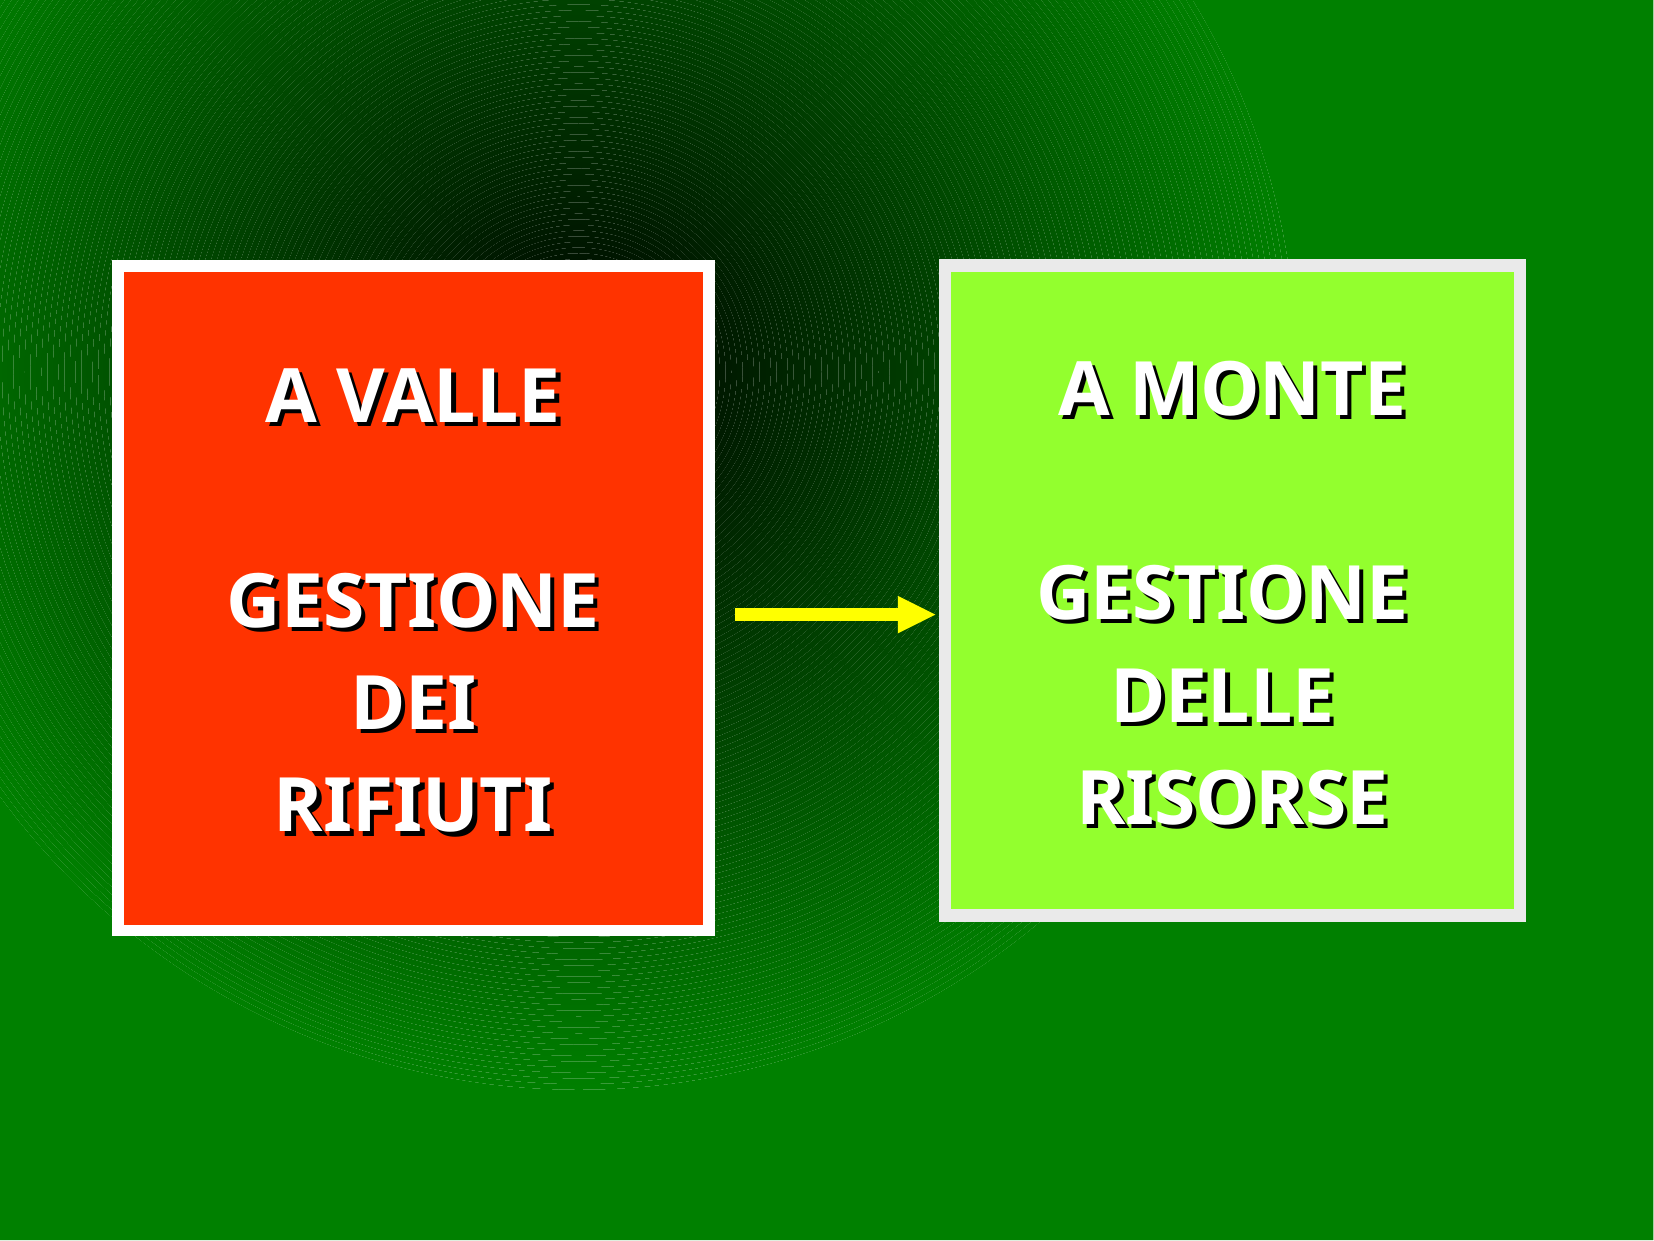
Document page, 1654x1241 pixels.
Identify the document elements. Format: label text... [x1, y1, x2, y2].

text_box A VALLE GESTIONE DEI RIFIUTI [118, 265, 709, 931]
text_box A MONTE GESTIONE DELLE RISORSE [944, 265, 1520, 916]
